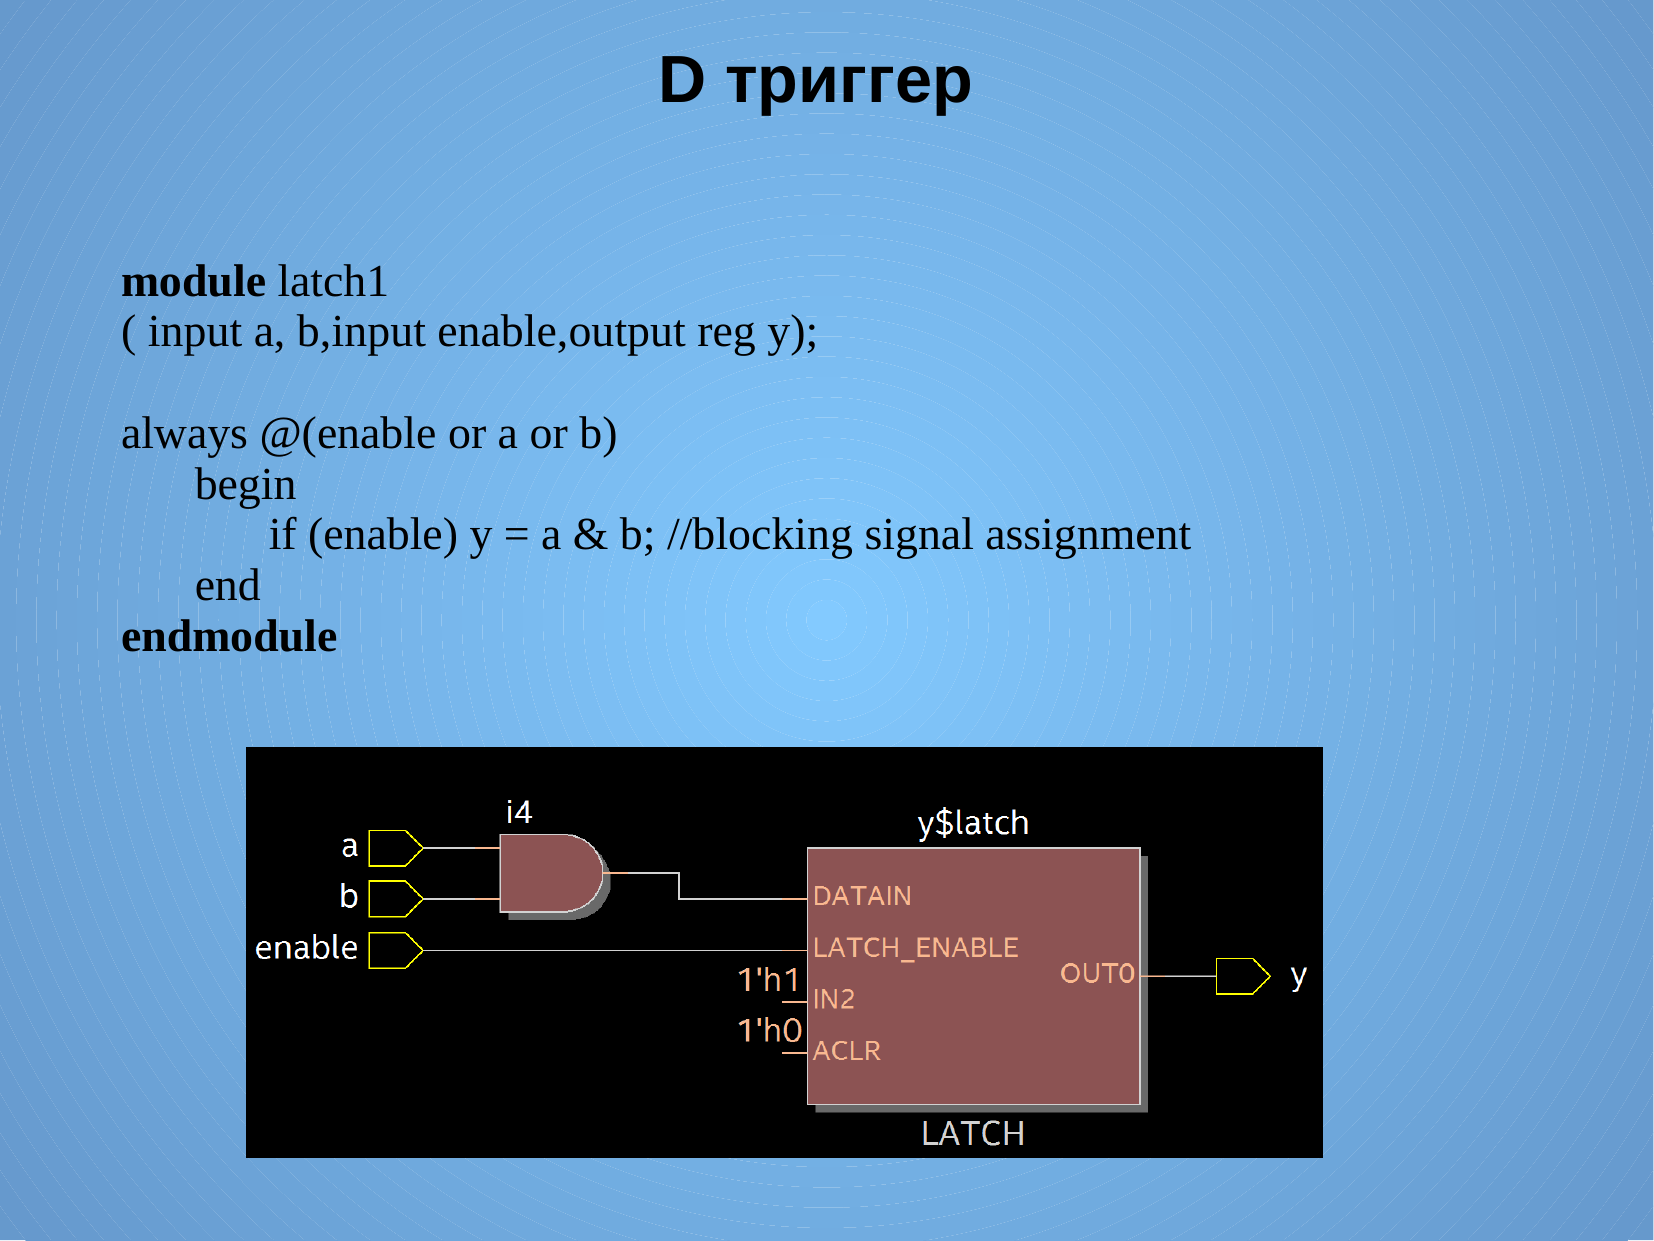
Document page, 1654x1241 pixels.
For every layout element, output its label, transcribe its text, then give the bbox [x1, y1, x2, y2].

text_box module latch1 ( input a, b,input enable,output reg y); always @(enable or a or b) begin if (enable) y = a & b; //blocking signal assignment end endmodule [106, 248, 1548, 752]
picture [246, 747, 1323, 1158]
text_box D триггер [643, 34, 1010, 125]
